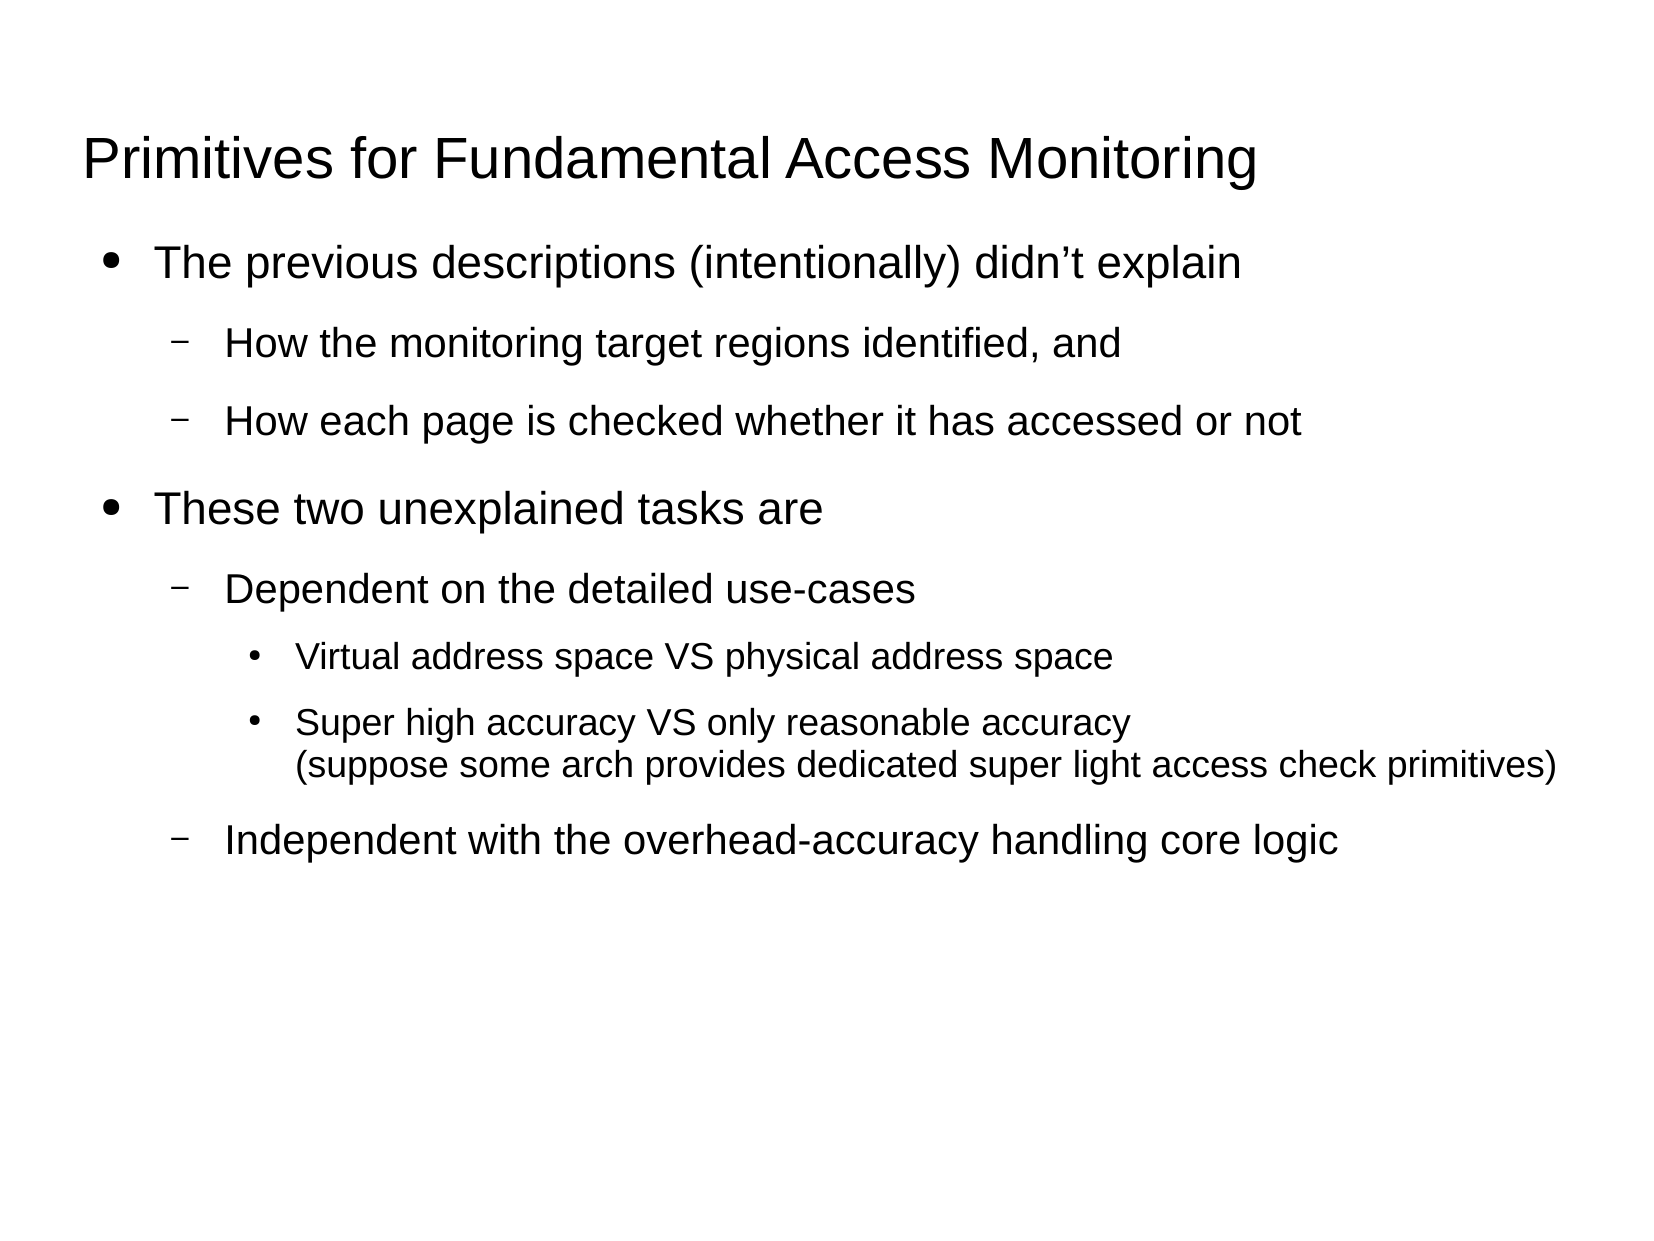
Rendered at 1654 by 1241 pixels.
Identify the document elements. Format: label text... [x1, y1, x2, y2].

list The previous descriptions (intentionally) didn’t explain How the monitoring target regions identified, and How each page is checked whether it has accessed or not These two unexplained tasks are Dependent on the detailed use-cases Virtual address space VS physical address space Super high accuracy VS only reasonable accuracy (suppose some arch provides dedicated super light access check primitives) Independent with the overhead-accuracy handling core logic [82, 236, 1571, 1111]
title Primitives for Fundamental Access Monitoring [82, 108, 1571, 210]
